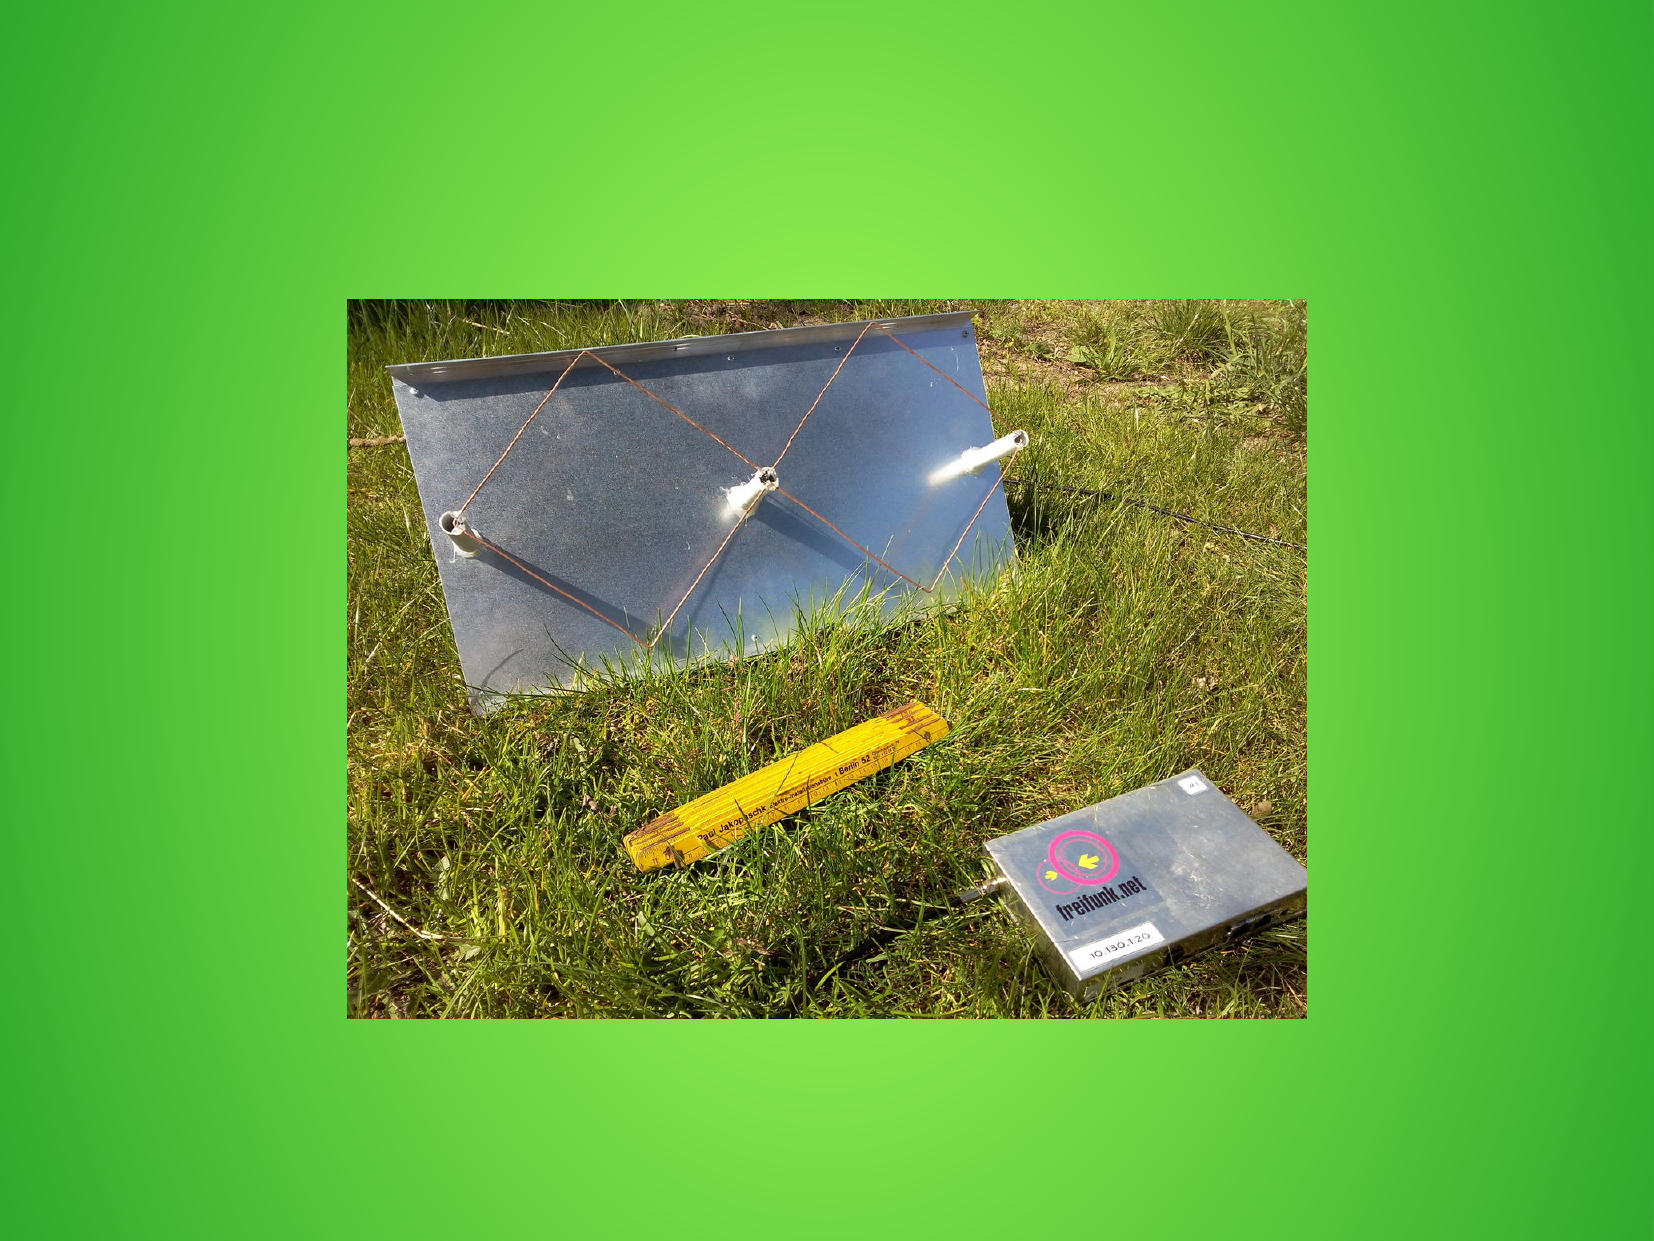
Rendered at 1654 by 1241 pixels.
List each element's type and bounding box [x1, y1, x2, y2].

picture [347, 299, 1307, 1019]
